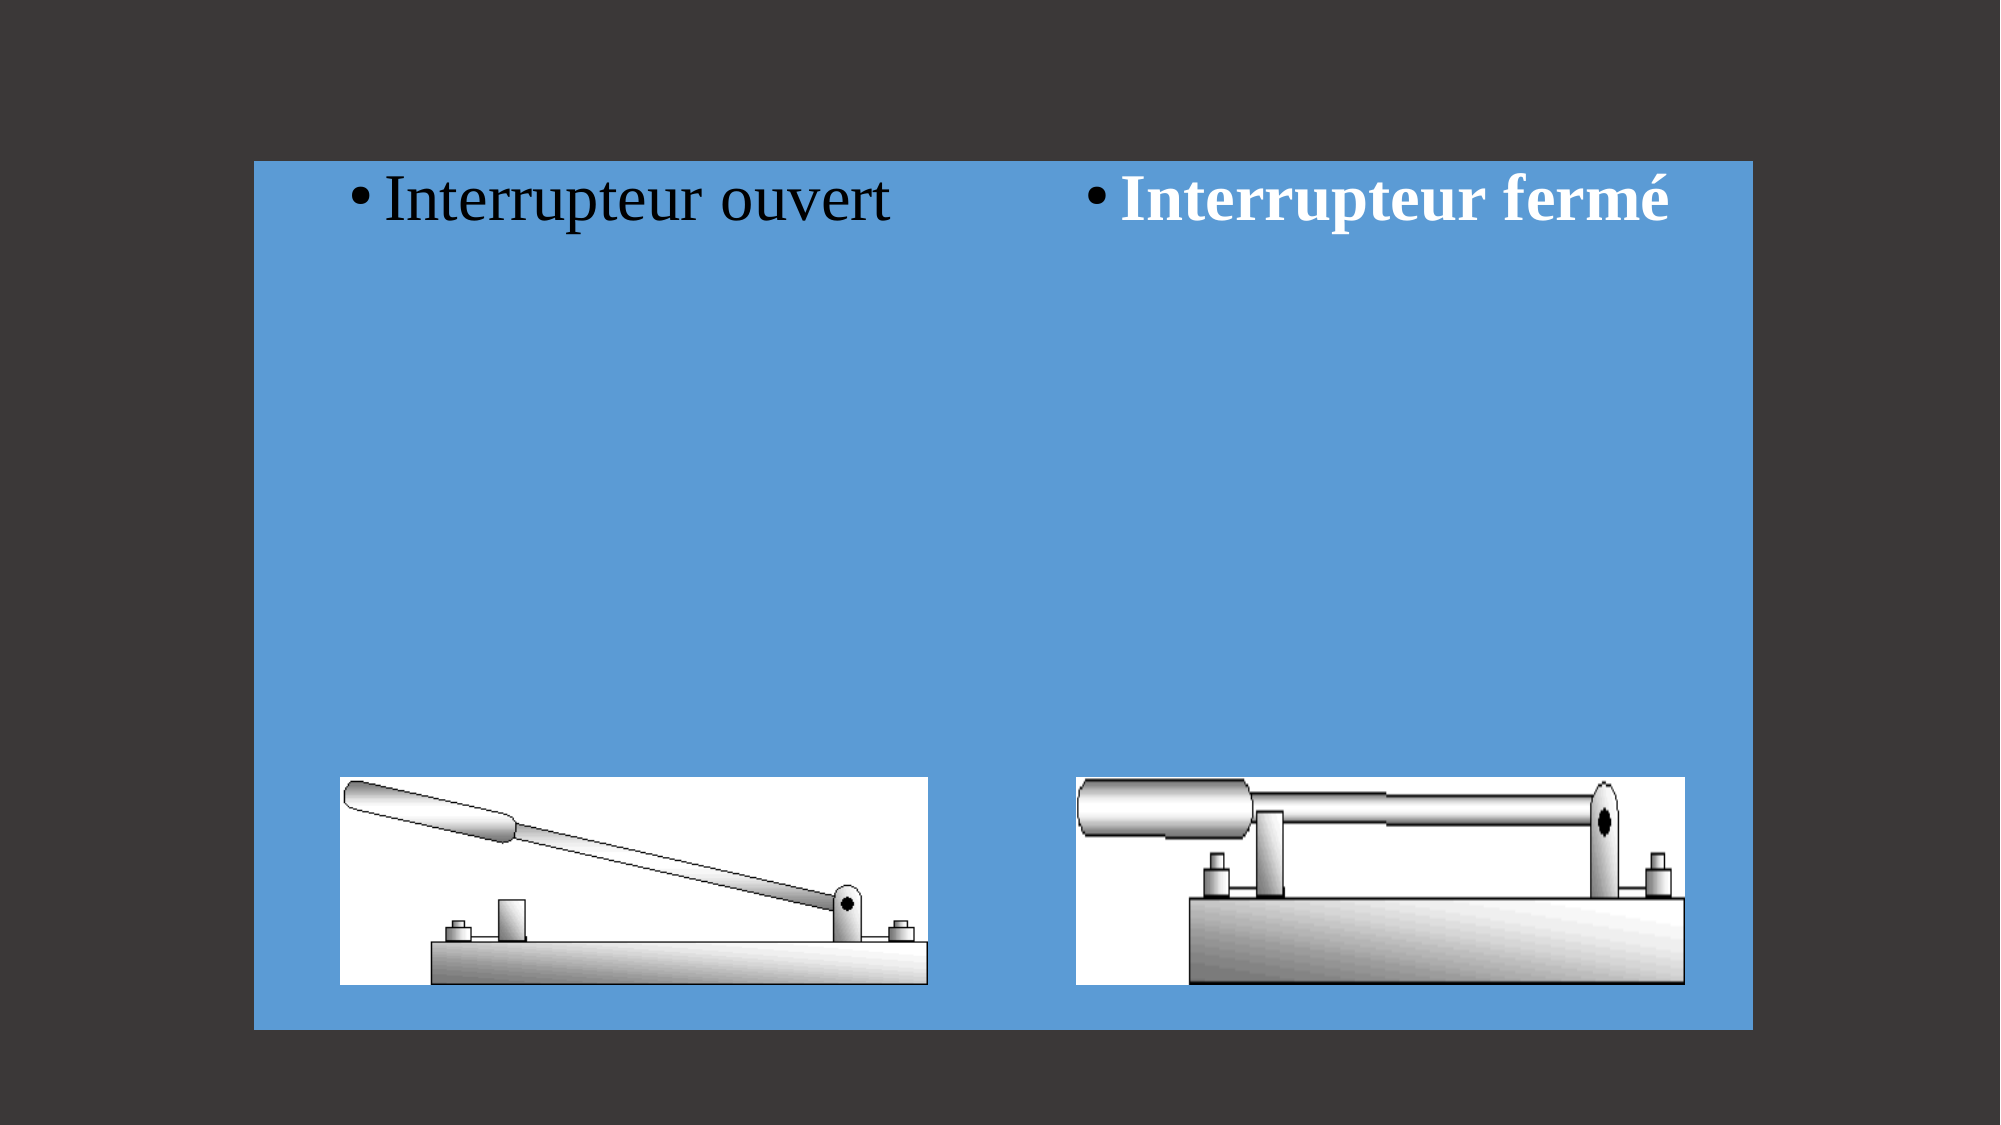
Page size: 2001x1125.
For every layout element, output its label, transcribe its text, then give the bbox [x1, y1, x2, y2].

table_cell [1003, 358, 1753, 1030]
table_header Interrupteur fermé [1003, 161, 1753, 358]
table_header Interrupteur ouvert [254, 161, 1003, 358]
picture [1076, 777, 1685, 986]
table_cell [254, 358, 1003, 1030]
picture [340, 777, 928, 986]
